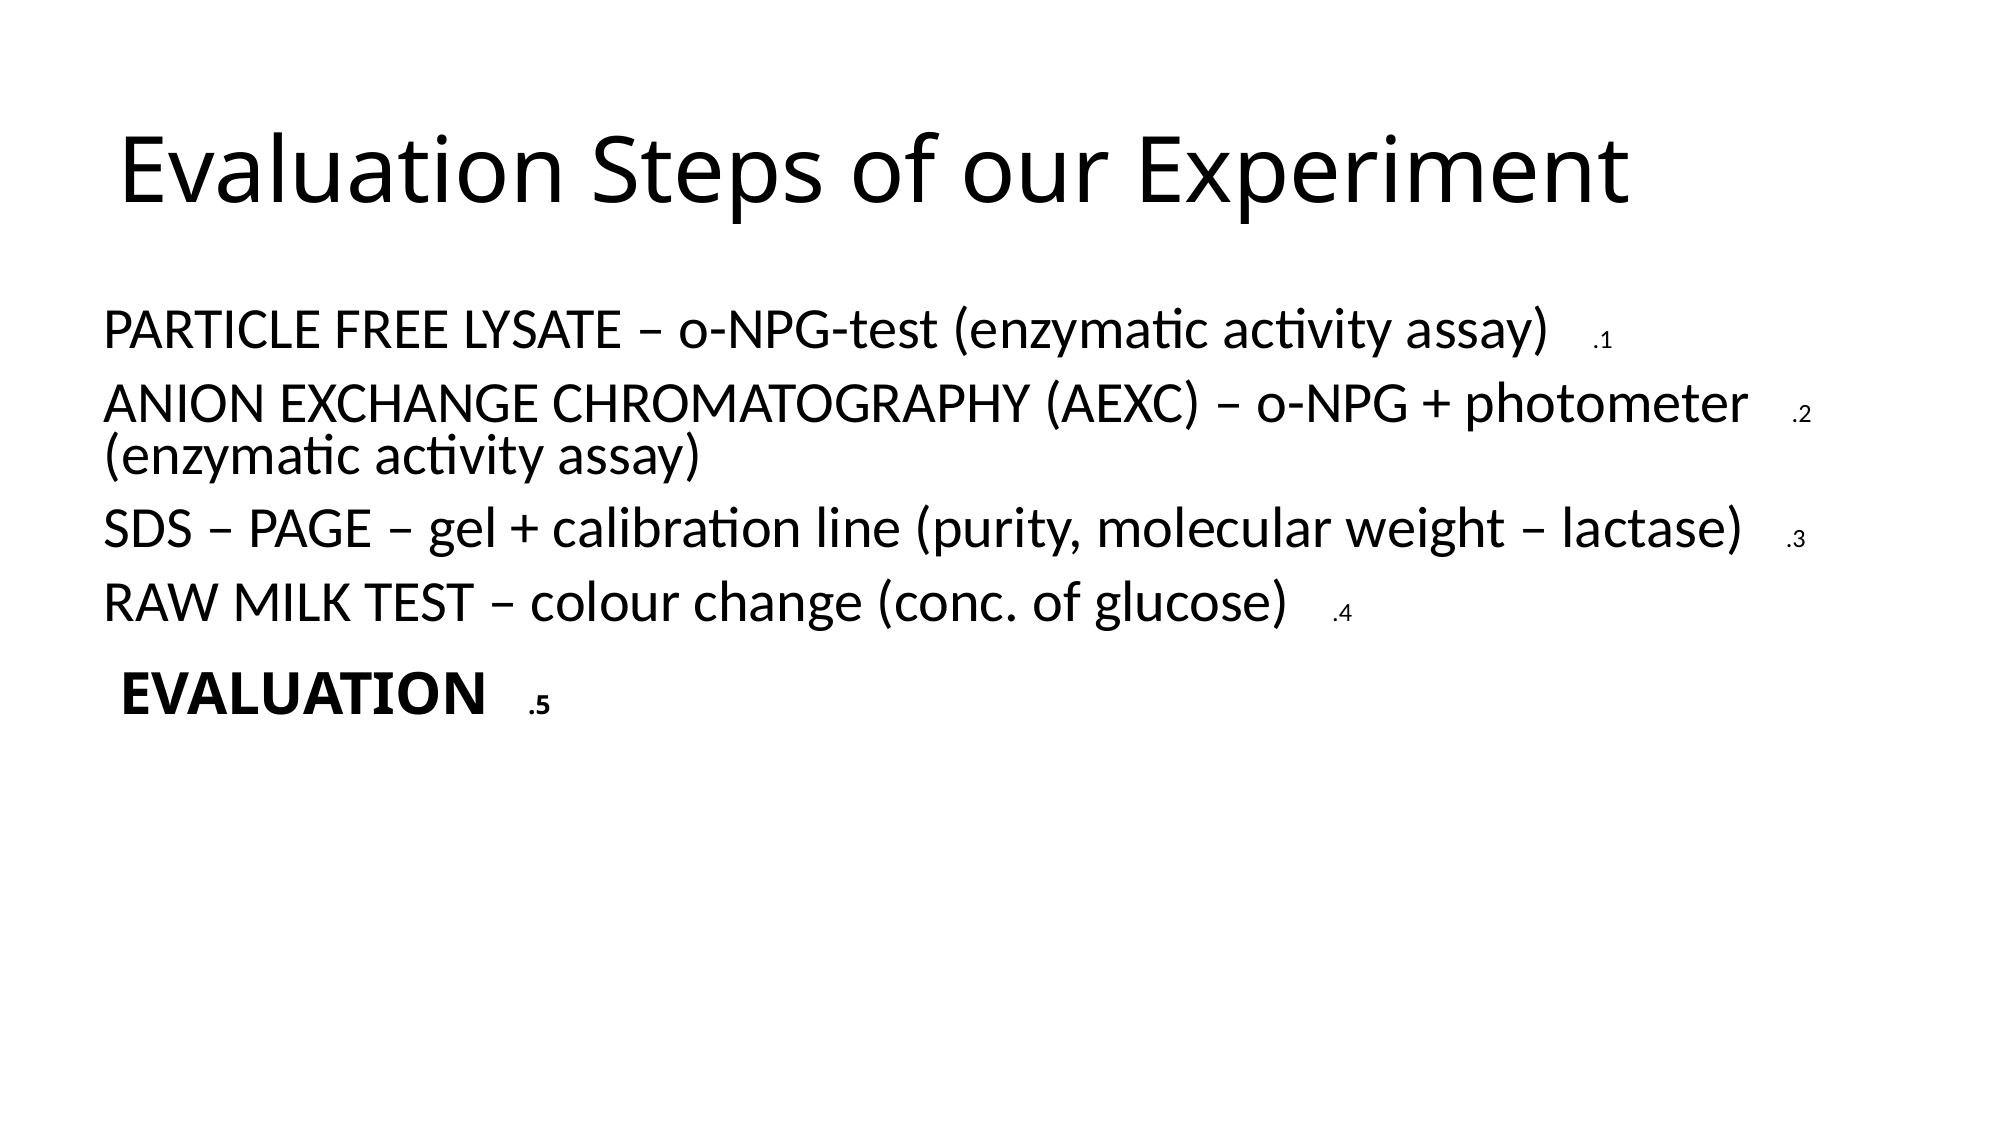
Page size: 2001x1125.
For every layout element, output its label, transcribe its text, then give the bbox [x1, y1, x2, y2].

text_box Evaluation Steps of our Experiment [102, 59, 1863, 278]
text_box PARTICLE FREE LYSATE – o-NPG-test (enzymatic activity assay) ANION EXCHANGE CHROMATOGRAPHY (AEXC) – o-NPG + photometer (enzymatic activity assay) SDS – PAGE – gel + calibration line (purity, molecular weight – lactase) RAW MILK TEST – colour change (conc. of glucose) EVALUATION [89, 299, 1949, 1014]
